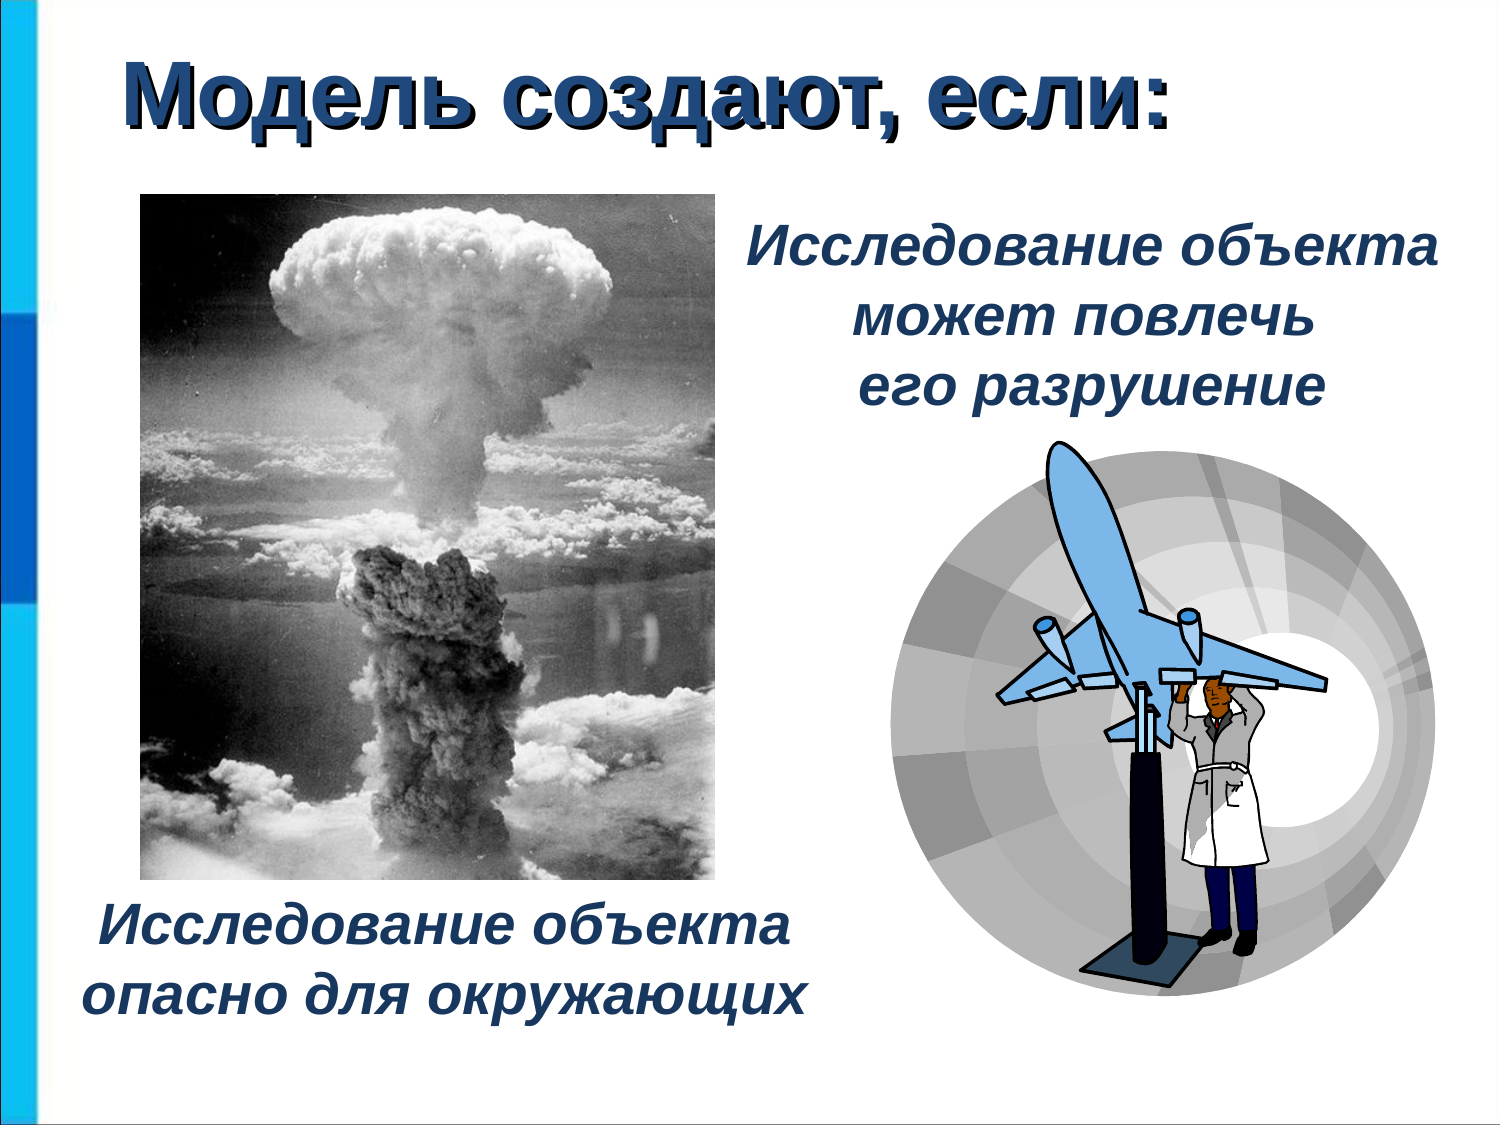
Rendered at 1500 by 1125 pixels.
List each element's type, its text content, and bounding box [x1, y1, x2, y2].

text_box Исследование объекта может повлечь его разрушение [715, 199, 1500, 425]
picture [0, 0, 1500, 1125]
text_box Исследование объекта опасно для окружающих [46, 878, 844, 1035]
title Модель создают, если: [105, 11, 1405, 166]
